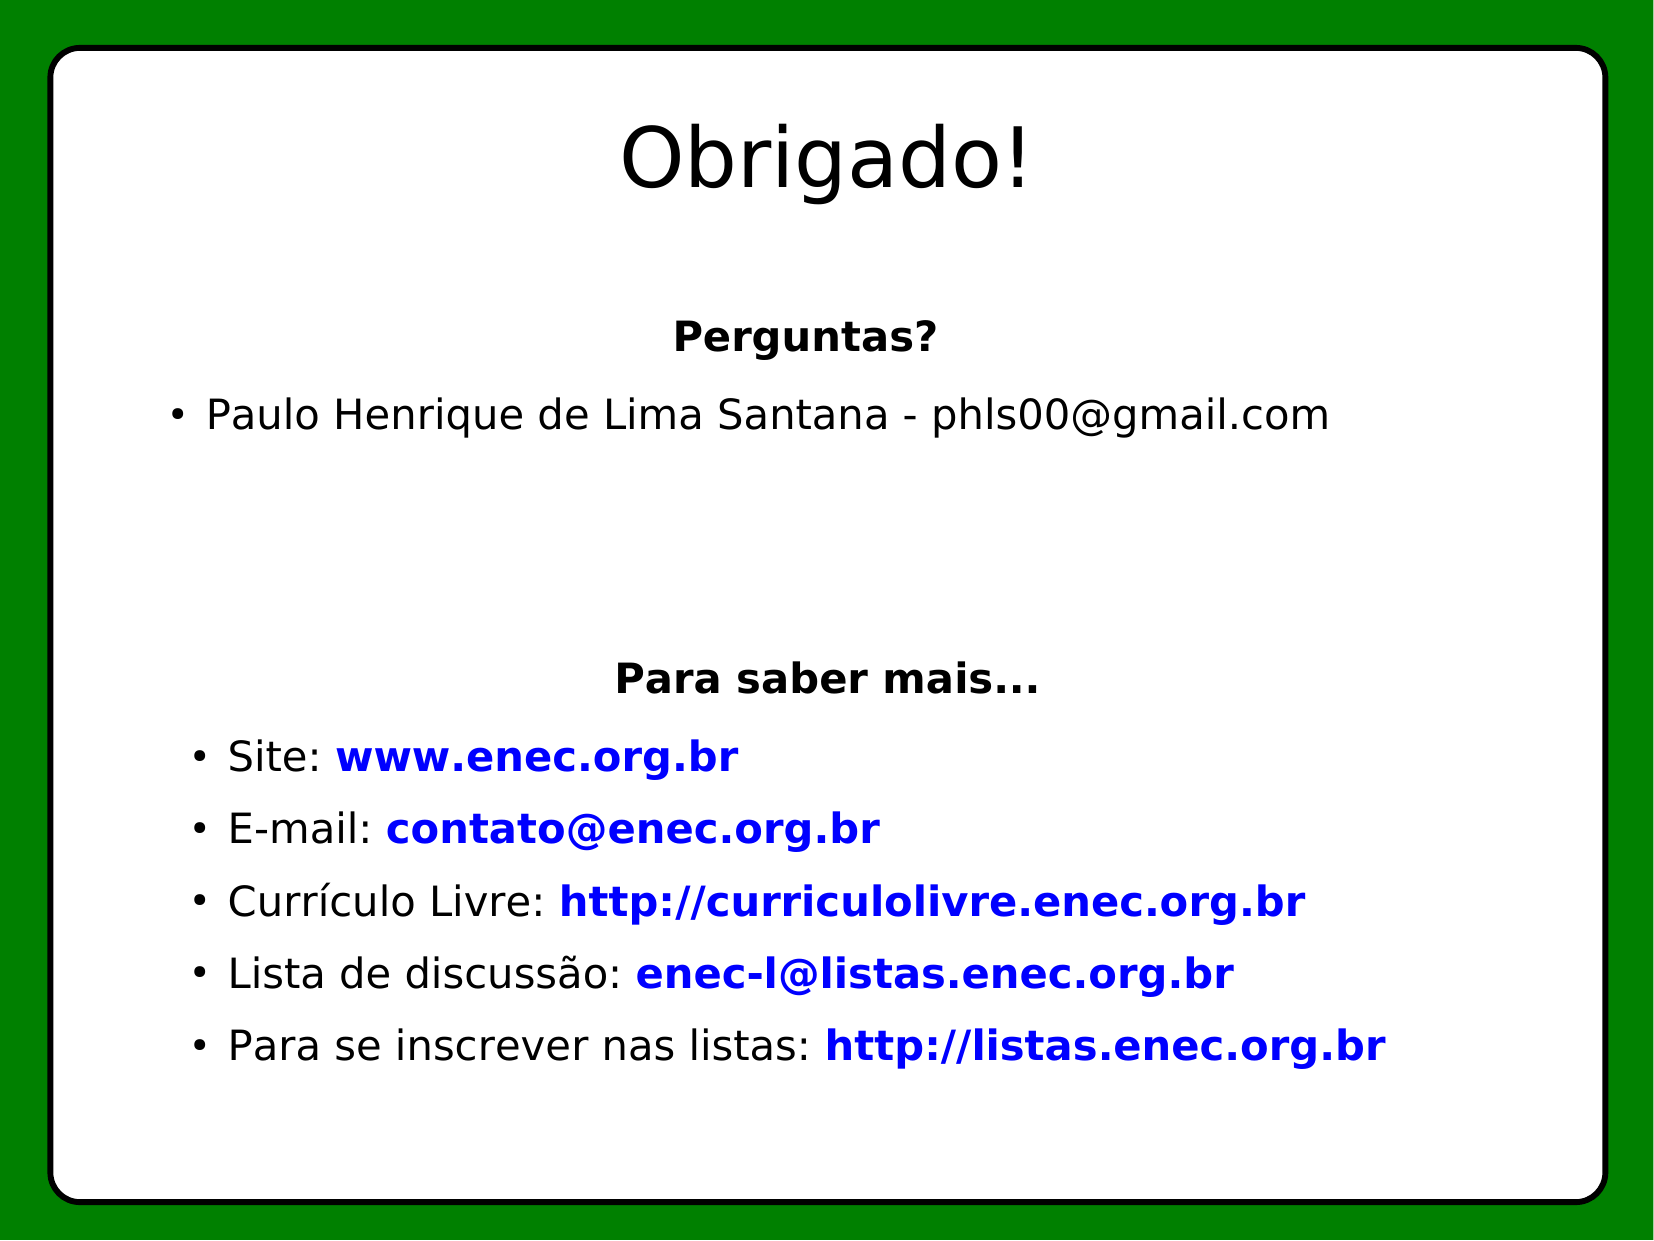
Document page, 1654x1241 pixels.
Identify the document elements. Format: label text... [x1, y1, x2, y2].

list Para saber mais... Site: www.enec.org.br E-mail: contato@enec.org.br Currículo Livre: http://curriculolivre.enec.org.br Lista de discussão: enec-l@listas.enec.org.br Para se inscrever nas listas: http://listas.enec.org.br [121, 654, 1534, 1190]
list Perguntas? Paulo Henrique de Lima Santana - phls00@gmail.com [99, 313, 1512, 560]
title Obrigado! [121, 55, 1534, 263]
